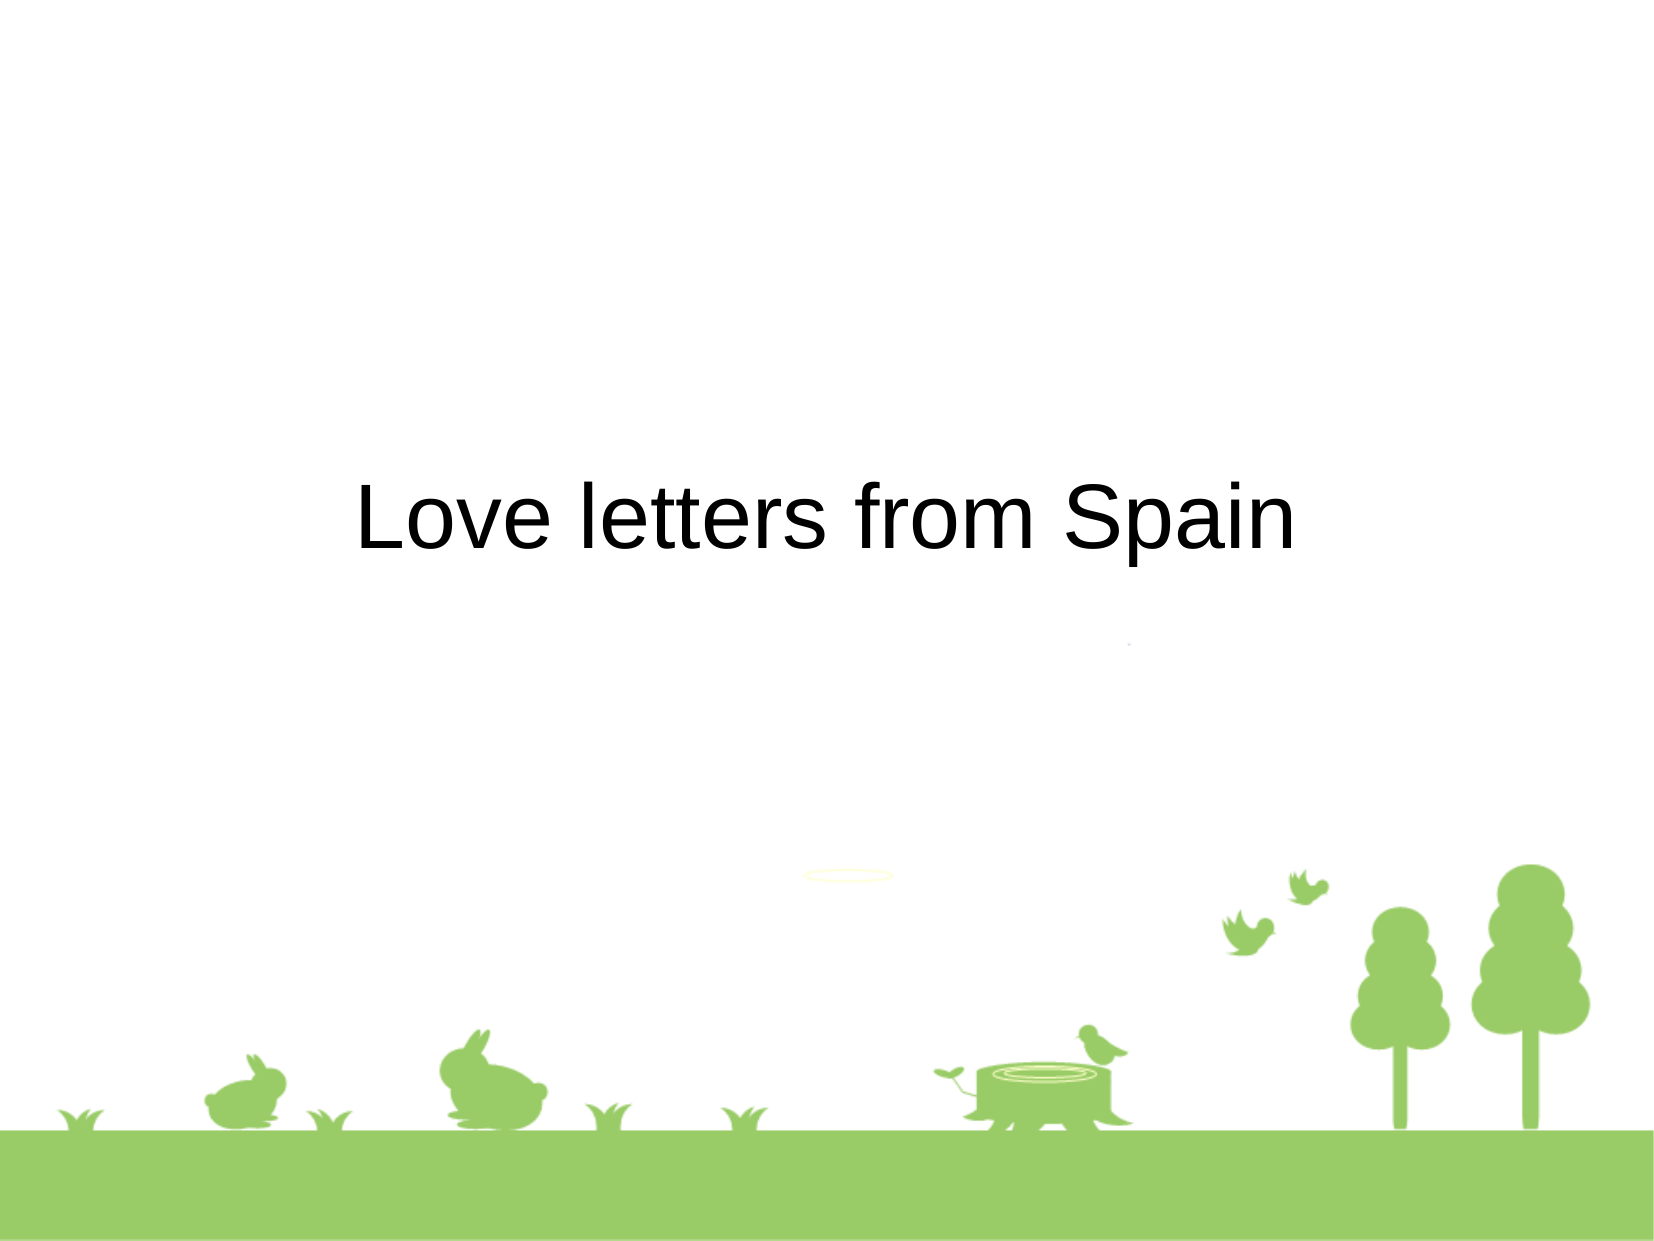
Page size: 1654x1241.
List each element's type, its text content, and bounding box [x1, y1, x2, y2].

picture [0, 0, 1654, 1241]
subtitle Love letters from Spain [82, 290, 1571, 745]
